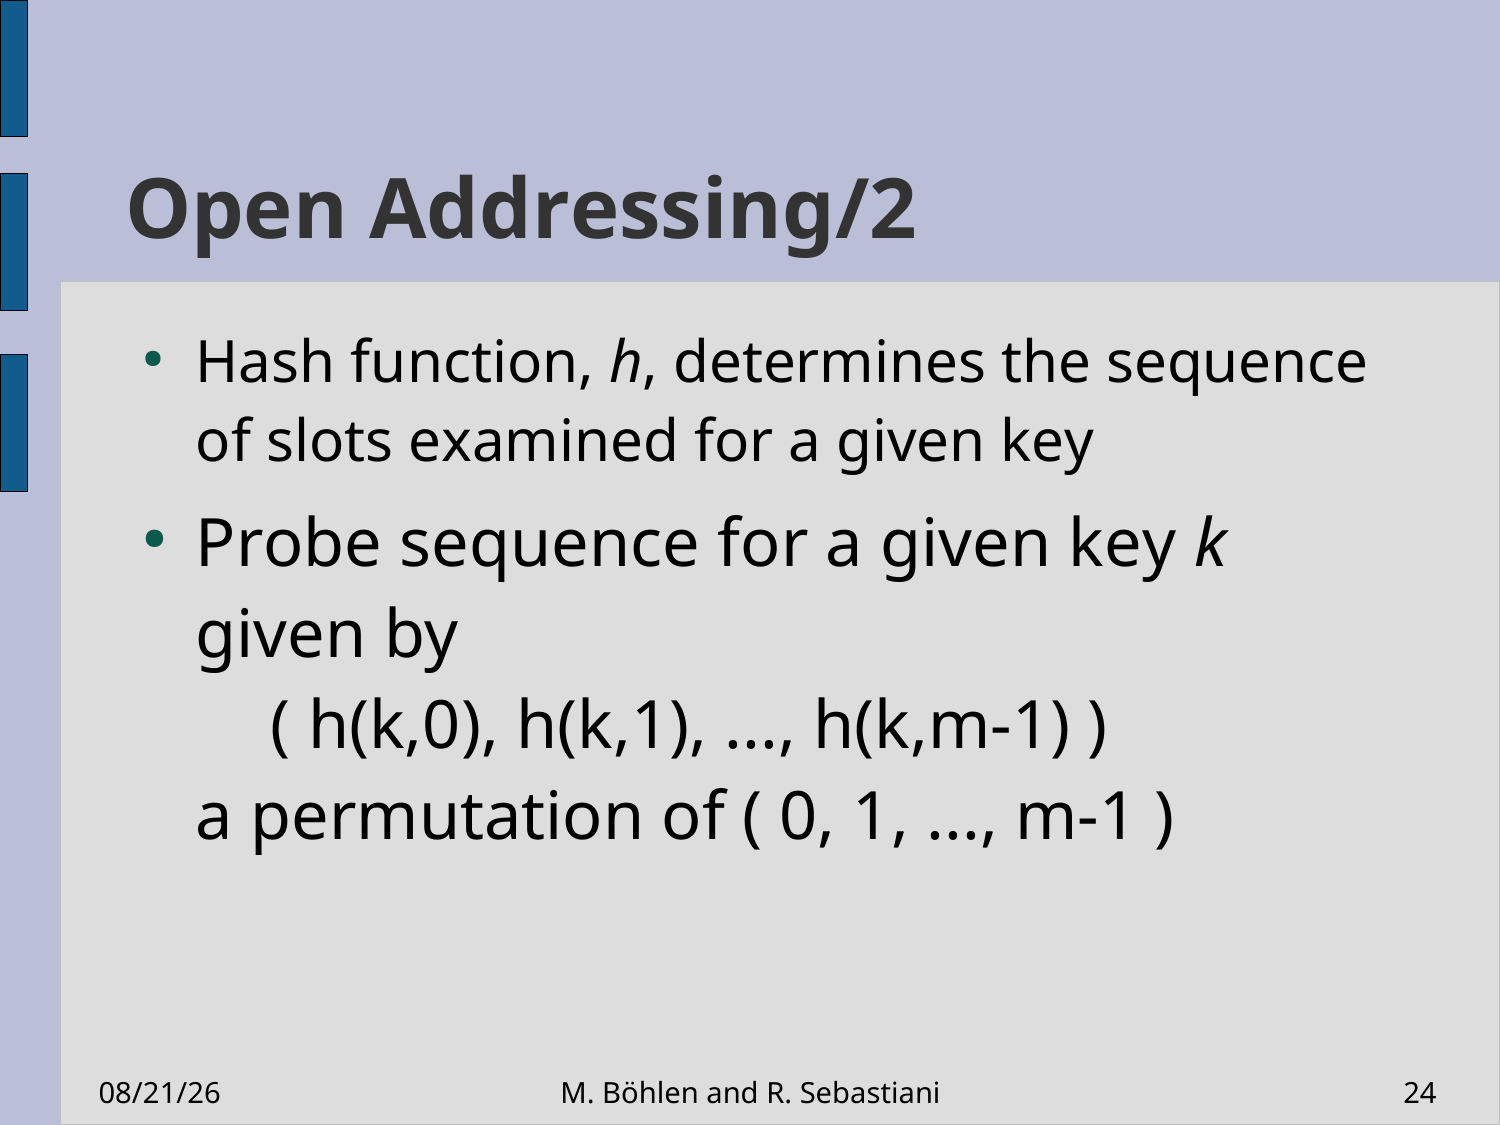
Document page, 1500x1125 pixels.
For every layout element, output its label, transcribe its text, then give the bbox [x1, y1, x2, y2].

list Hash function, h, determines the sequence of slots examined for a given key Probe sequence for a given key k given by ( h(k,0), h(k,1), ..., h(k,m-1) ) a permutation of ( 0, 1, ..., m-1 ) [110, 312, 1392, 1037]
title Open Addressing/2 [110, 67, 1392, 271]
